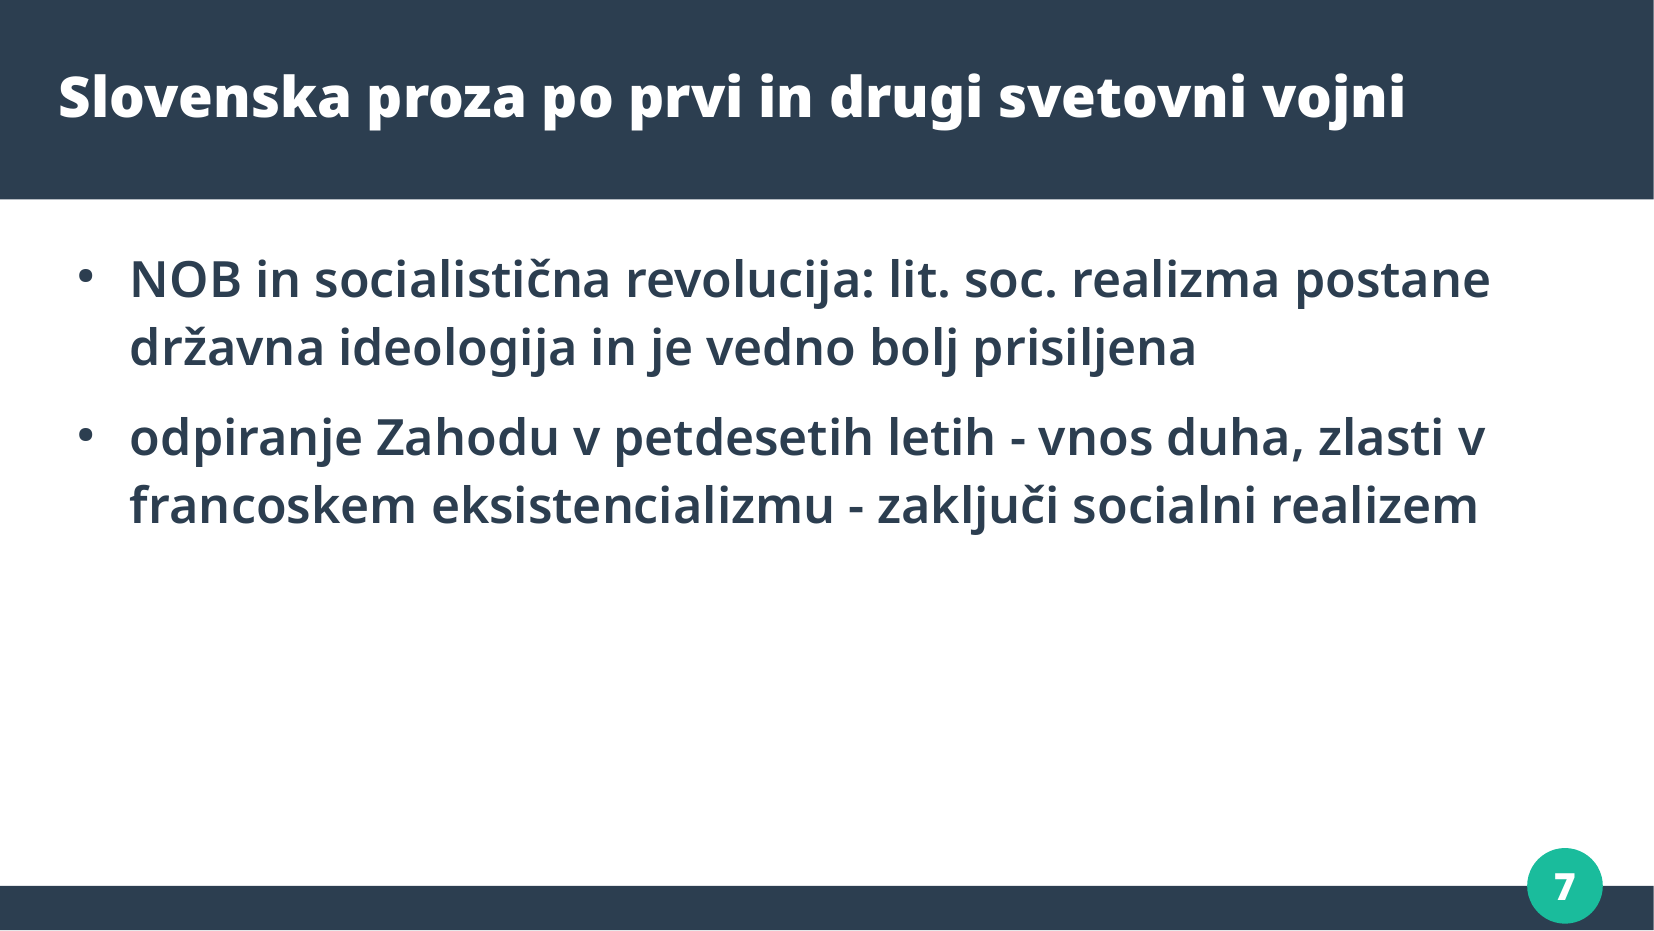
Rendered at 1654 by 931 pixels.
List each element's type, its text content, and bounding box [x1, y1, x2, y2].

list NOB in socialistična revolucija: lit. soc. realizma postane državna ideologija in je vedno bolj prisiljena odpiranje Zahodu v petdesetih letih - vnos duha, zlasti v francoskem eksistencializmu - zaključi socialni realizem [59, 243, 1595, 864]
title Slovenska proza po prvi in drugi svetovni vojni [59, 37, 1595, 155]
